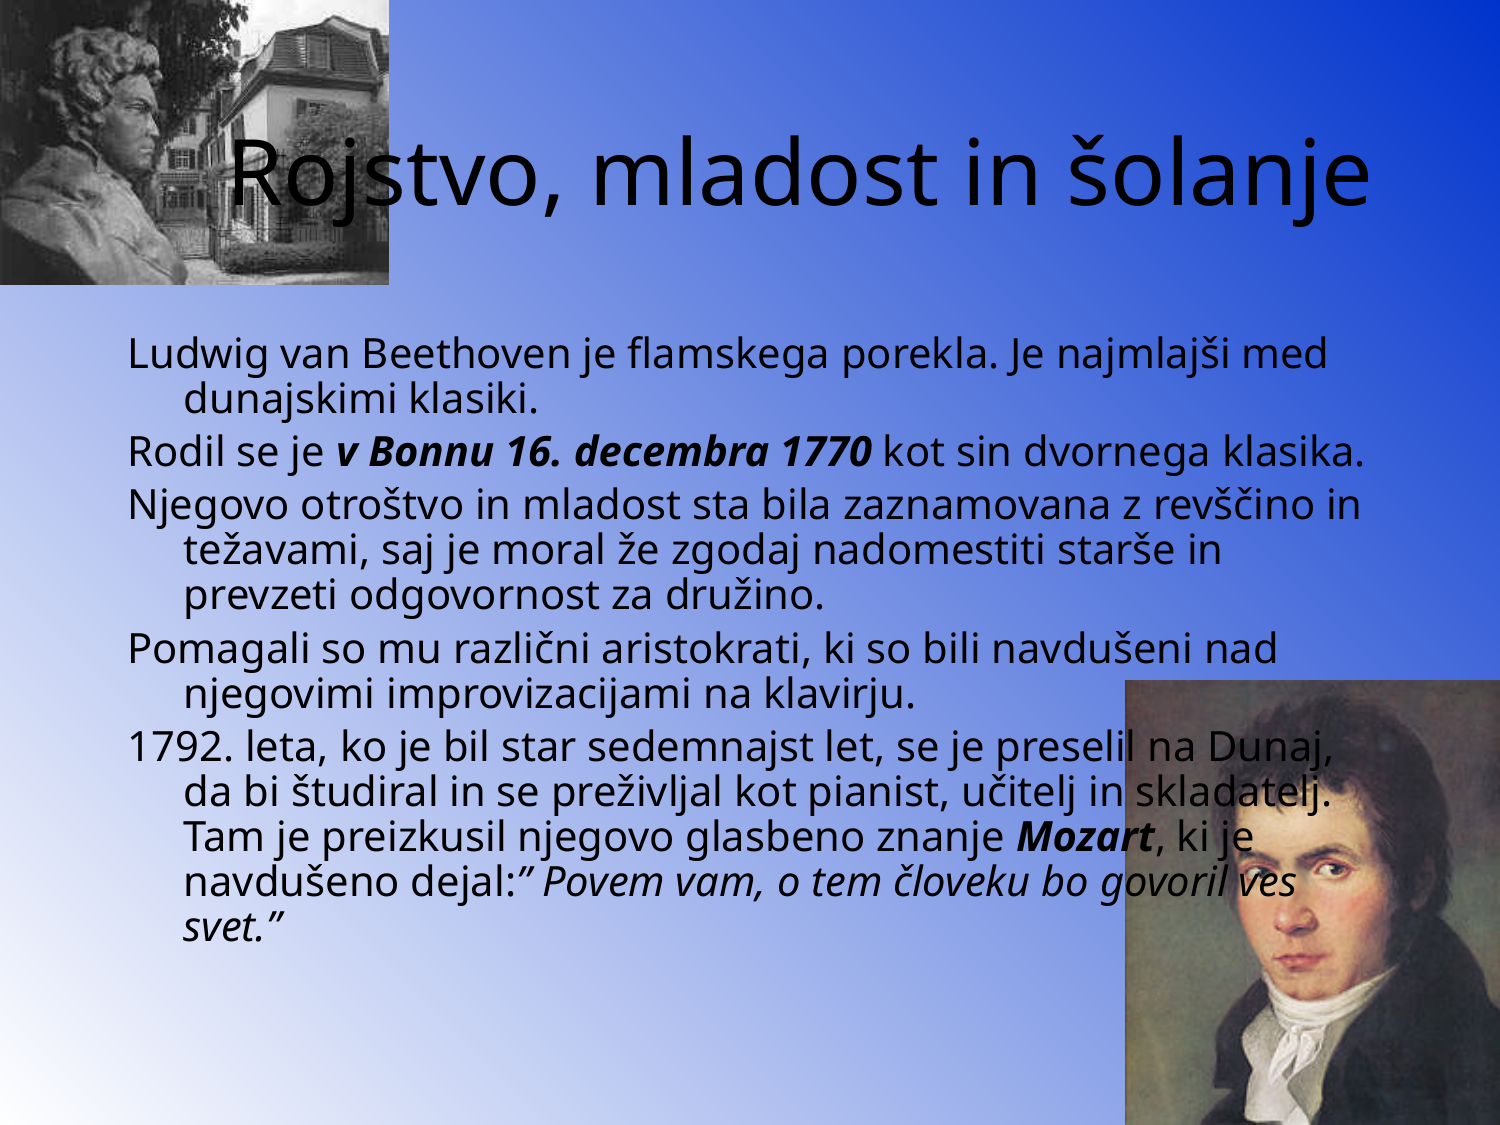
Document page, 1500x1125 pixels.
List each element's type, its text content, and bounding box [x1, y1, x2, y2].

picture [0, 0, 389, 285]
title Rojstvo, mladost in šolanje [174, 75, 1450, 263]
list Ludwig van Beethoven je flamskega porekla. Je najmlajši med dunajskimi klasiki. Rodil se je v Bonnu 16. decembra 1770 kot sin dvornega klasika. Njegovo otroštvo in mladost sta bila zaznamovana z revščino in težavami, saj je moral že zgodaj nadomestiti starše in prevzeti odgovornost za družino. Pomagali so mu različni aristokrati, ki so bili navdušeni nad njegovimi improvizacijami na klavirju. 1792. leta, ko je bil star sedemnajst let, se je preselil na Dunaj, da bi študiral in se preživljal kot pianist, učitelj in skladatelj. Tam je preizkusil njegovo glasbeno znanje Mozart, ki je navdušeno dejal:” Povem vam, o tem človeku bo govoril ves svet.” [112, 324, 1388, 1000]
picture [1125, 680, 1500, 1125]
